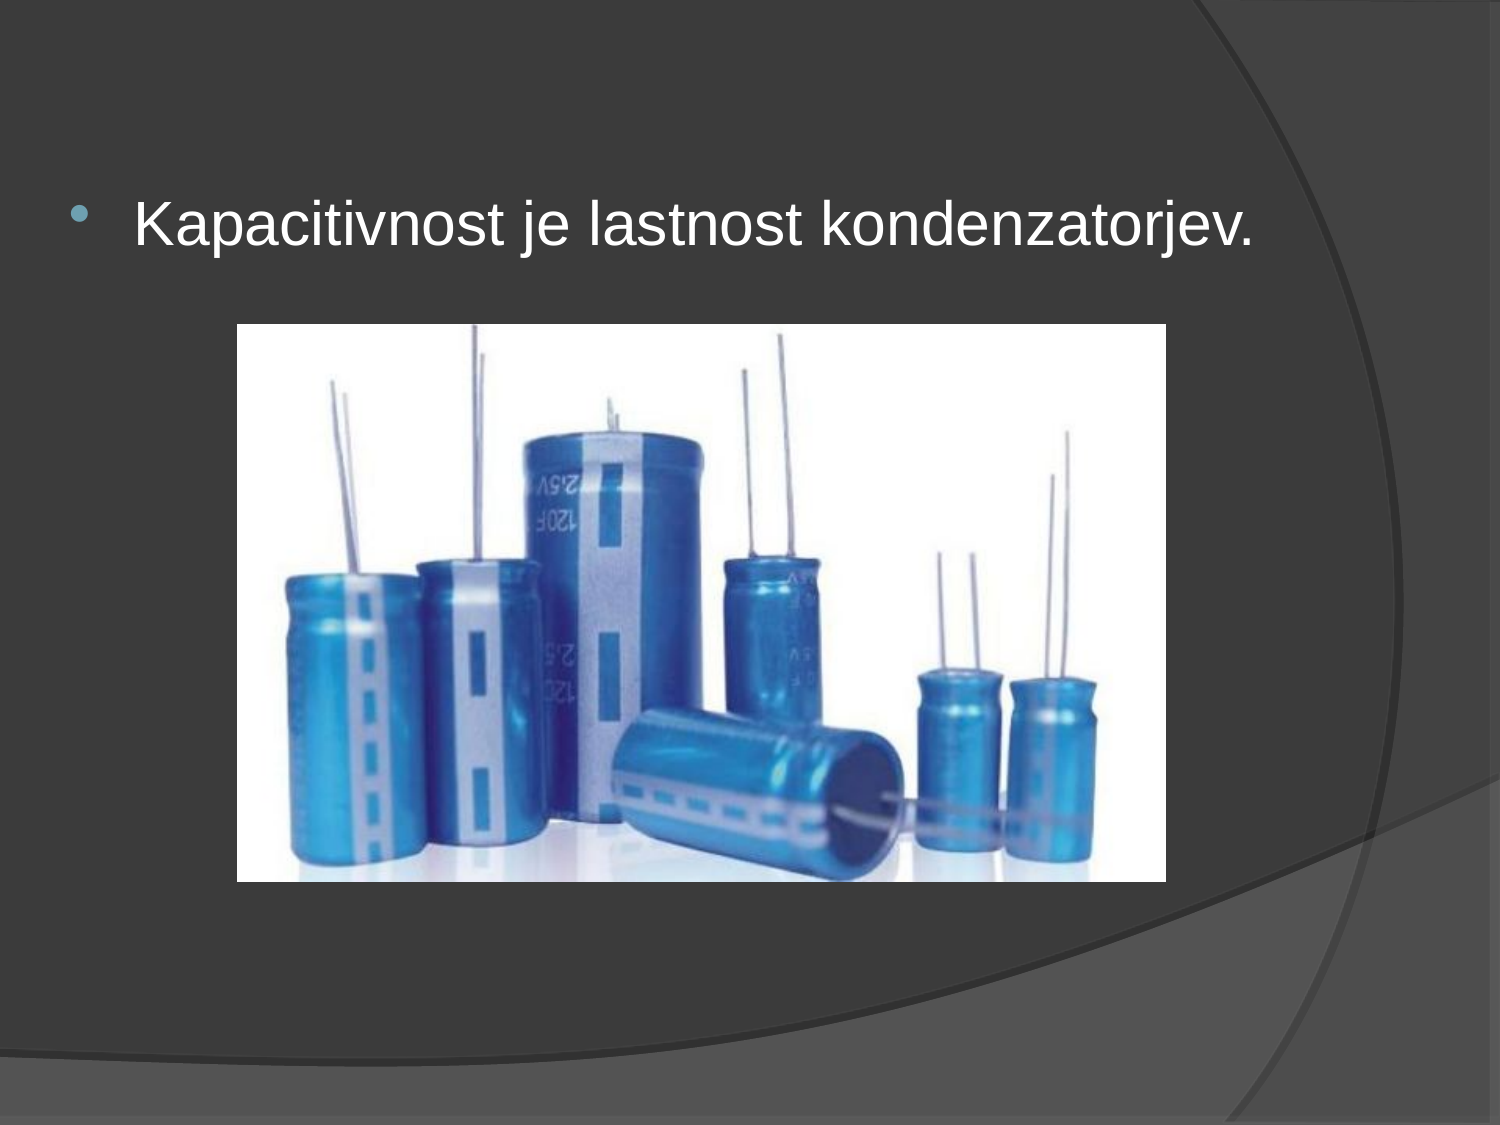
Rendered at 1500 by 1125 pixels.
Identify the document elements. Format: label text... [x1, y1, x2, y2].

picture [237, 324, 1166, 882]
list Kapacitivnost je lastnost kondenzatorjev. [50, 174, 1275, 918]
